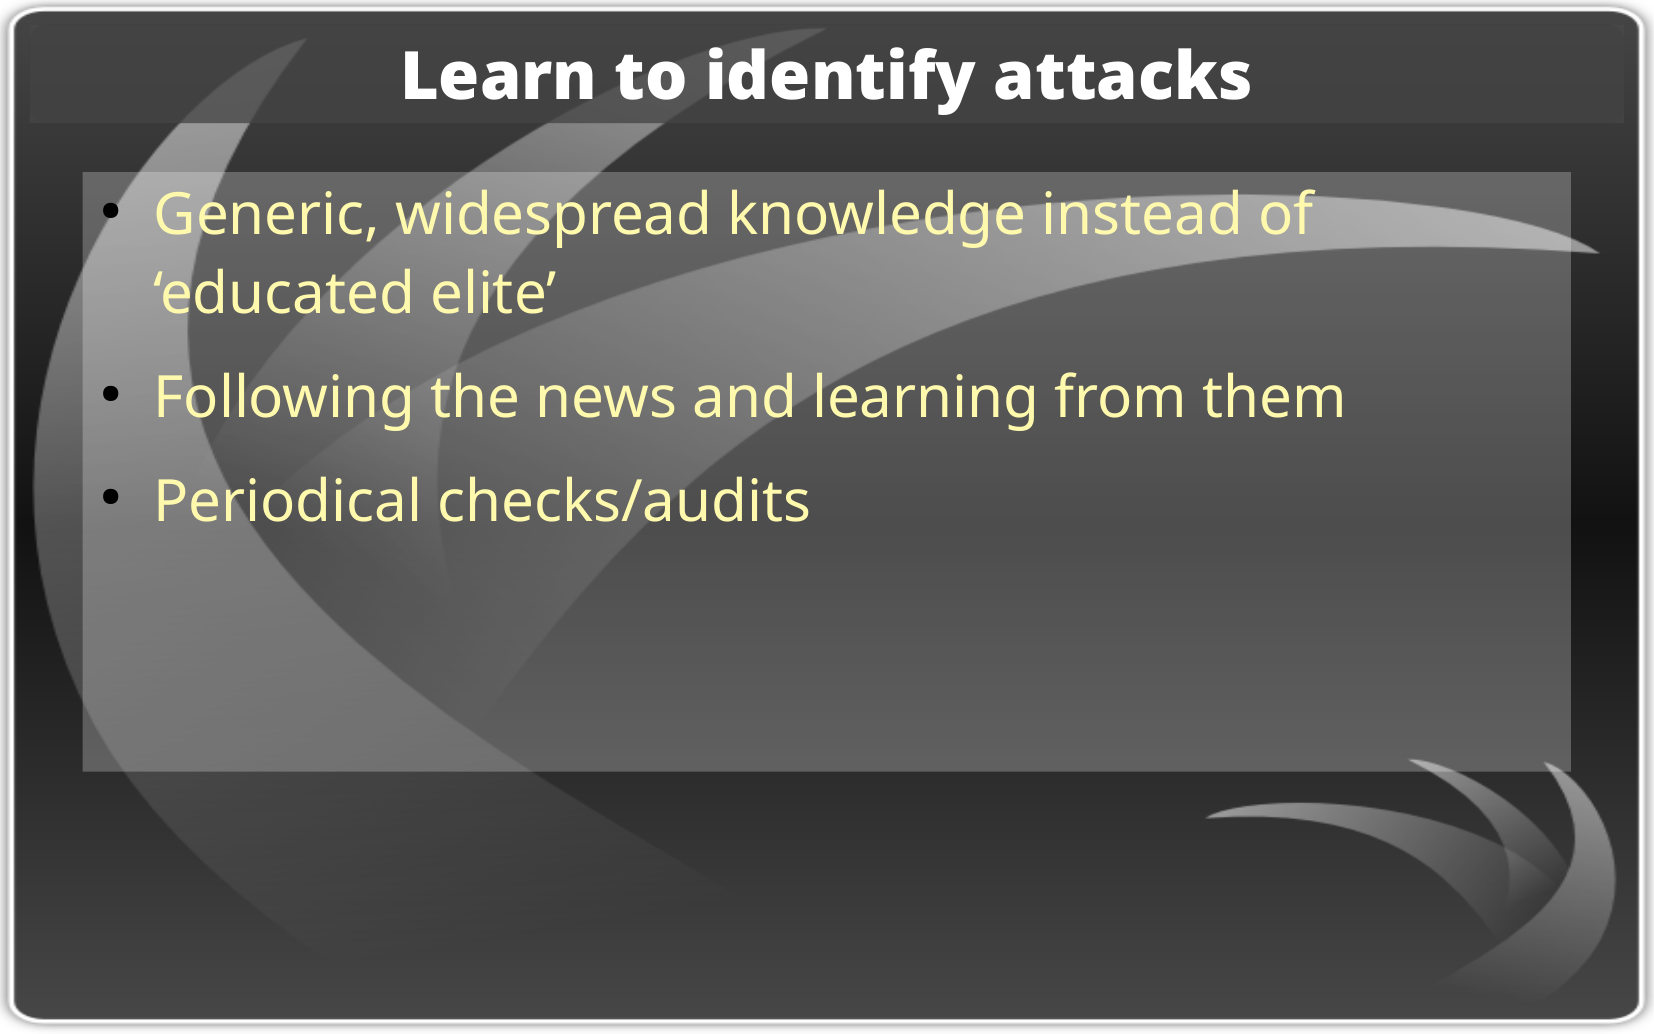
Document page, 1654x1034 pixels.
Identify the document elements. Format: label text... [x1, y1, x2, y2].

picture [0, 0, 1654, 1034]
list Generic, widespread knowledge instead of ‘educated elite’ Following the news and learning from them Periodical checks/audits [82, 172, 1571, 772]
title Learn to identify attacks [29, 24, 1625, 124]
